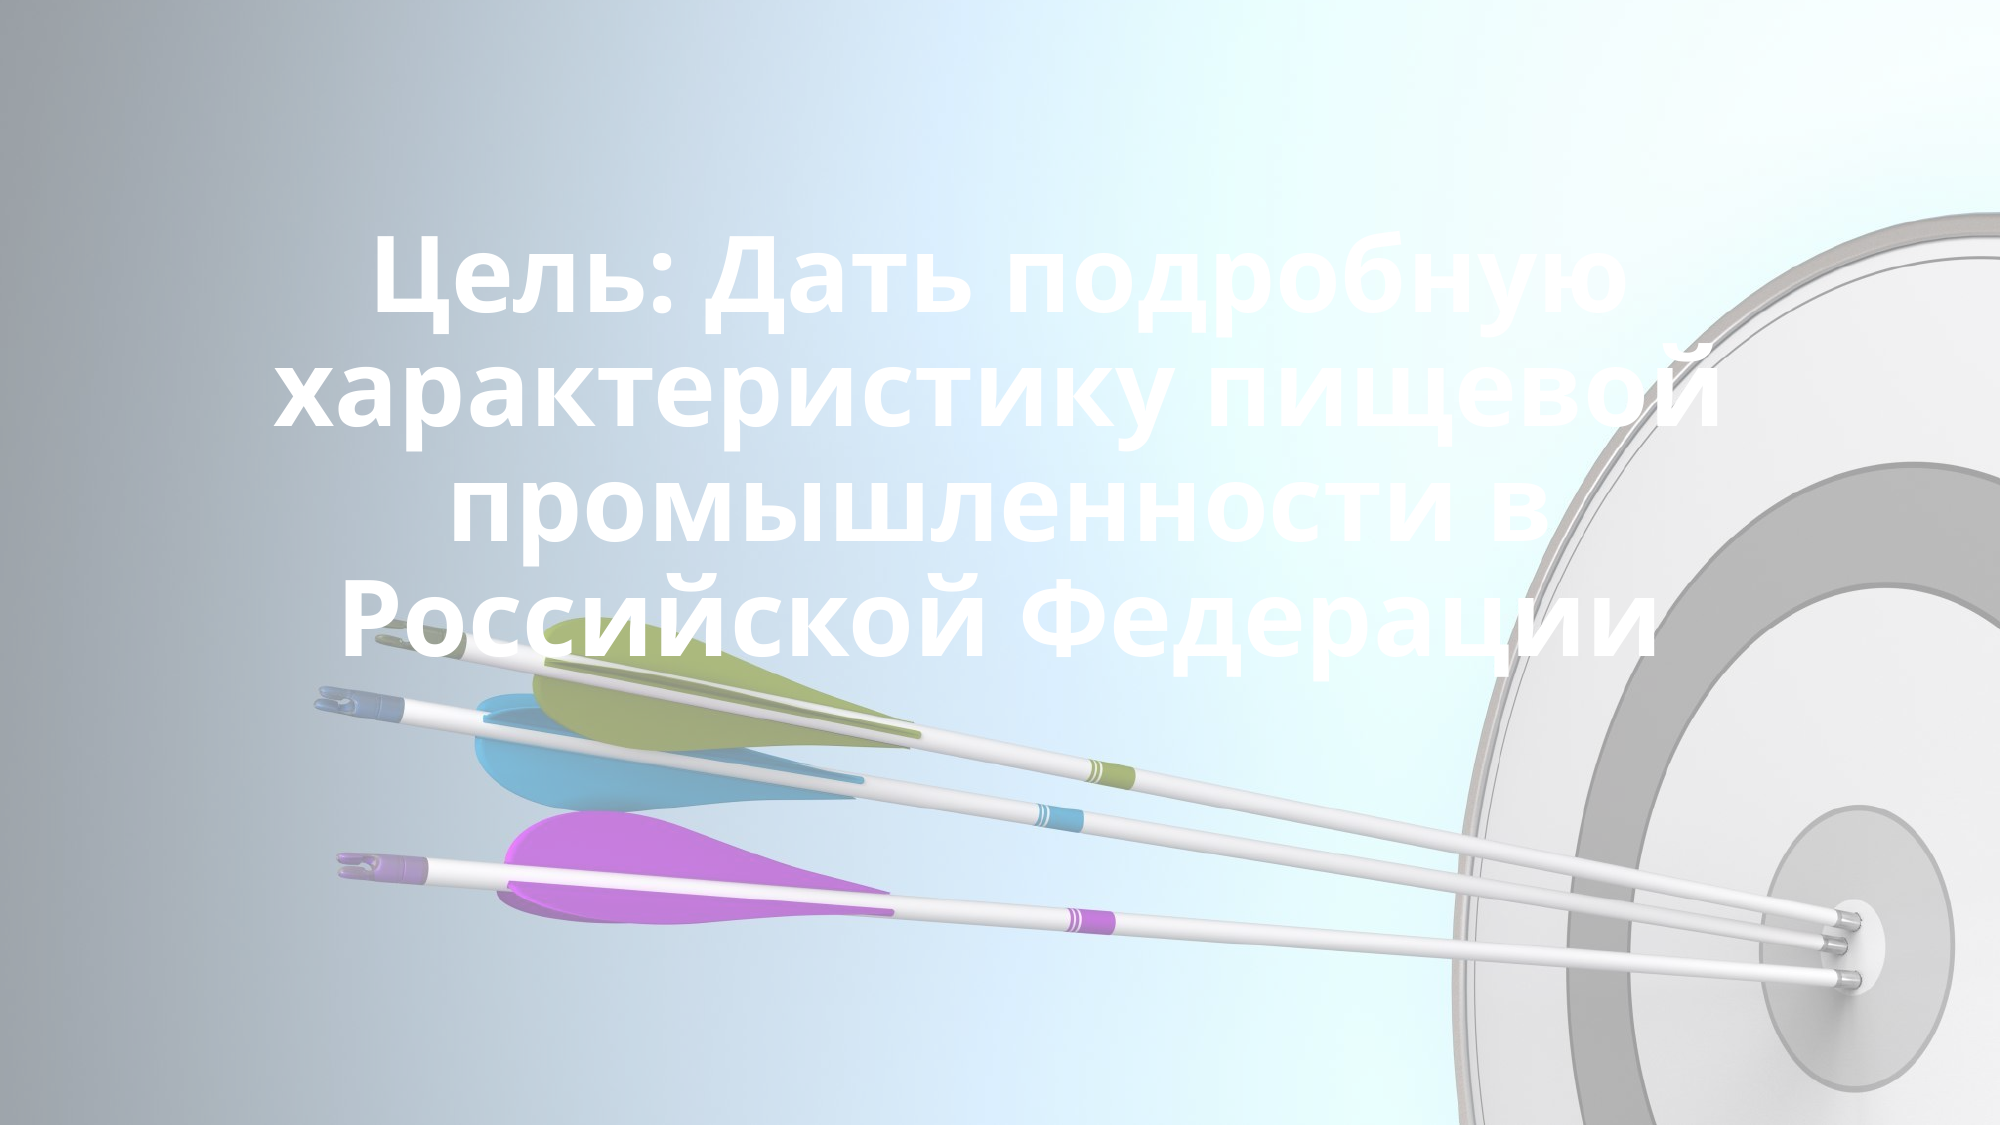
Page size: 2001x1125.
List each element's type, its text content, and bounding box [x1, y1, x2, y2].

title Цель: Дать подробную характеристику пищевой промышленности в Российской Федерации [249, 184, 1750, 687]
picture [0, 0, 2000, 1125]
